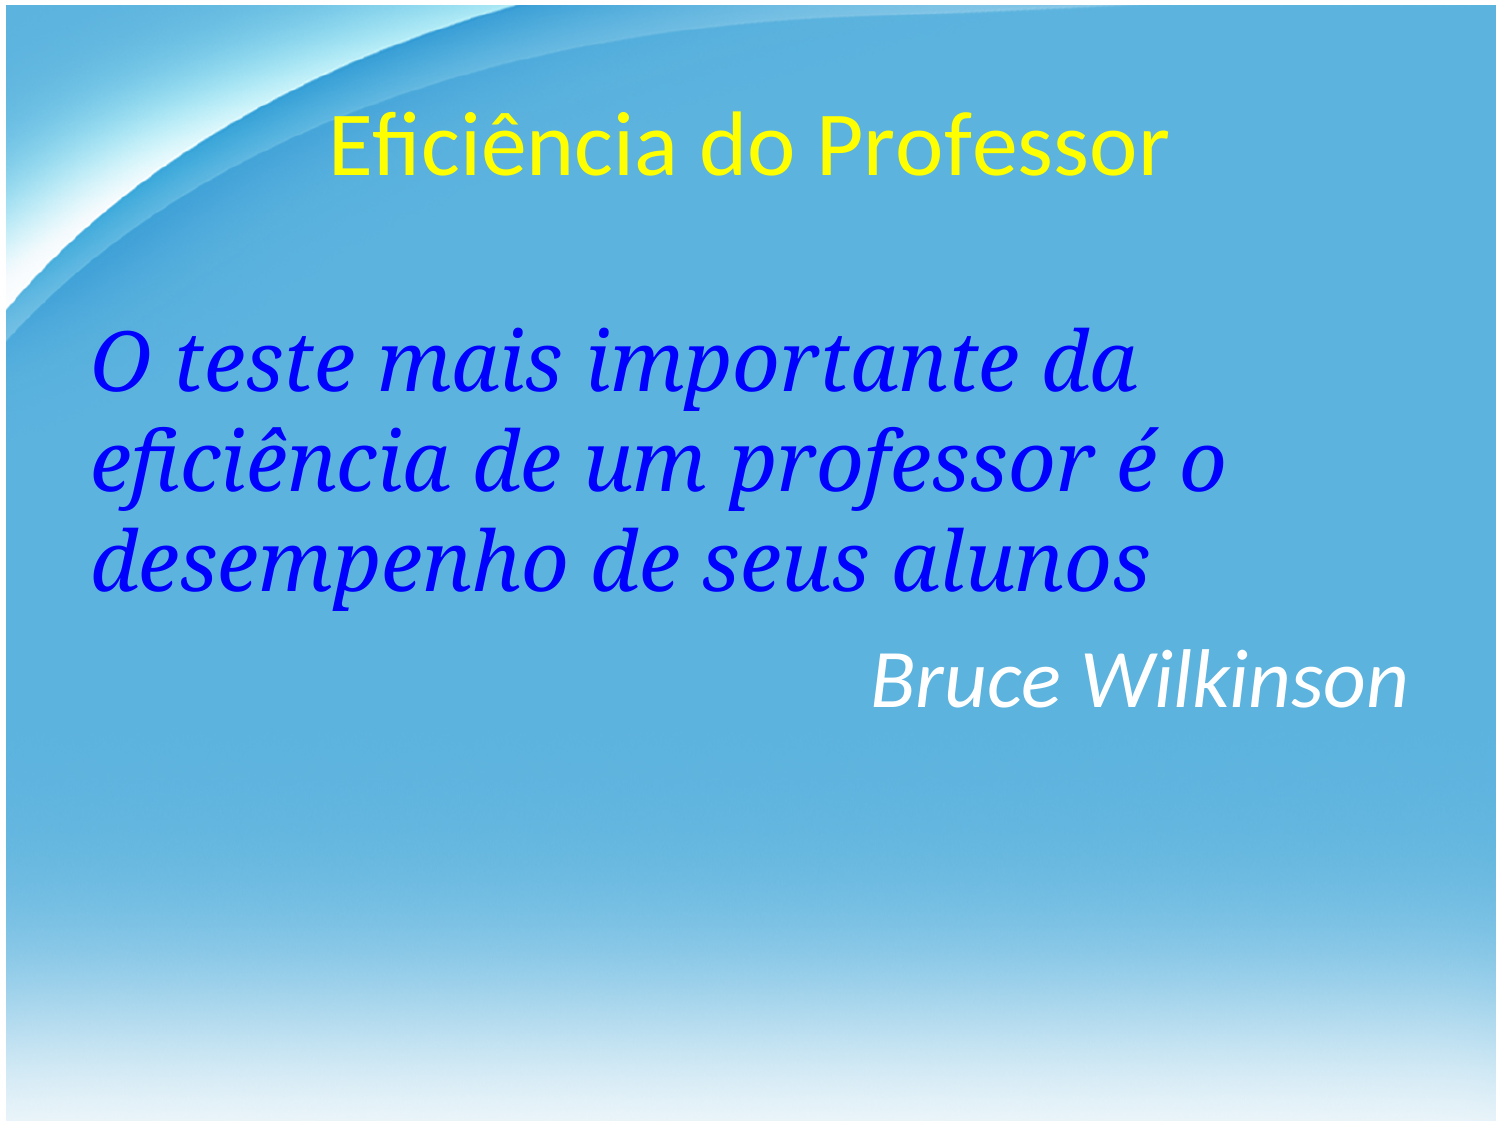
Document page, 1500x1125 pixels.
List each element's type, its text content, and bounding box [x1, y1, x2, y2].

text_box O teste mais importante da eficiência de um professor é o desempenho de seus alunos Bruce Wilkinson [75, 300, 1426, 1043]
picture [0, 0, 1500, 1125]
title Eficiência do Professor [75, 21, 1425, 257]
